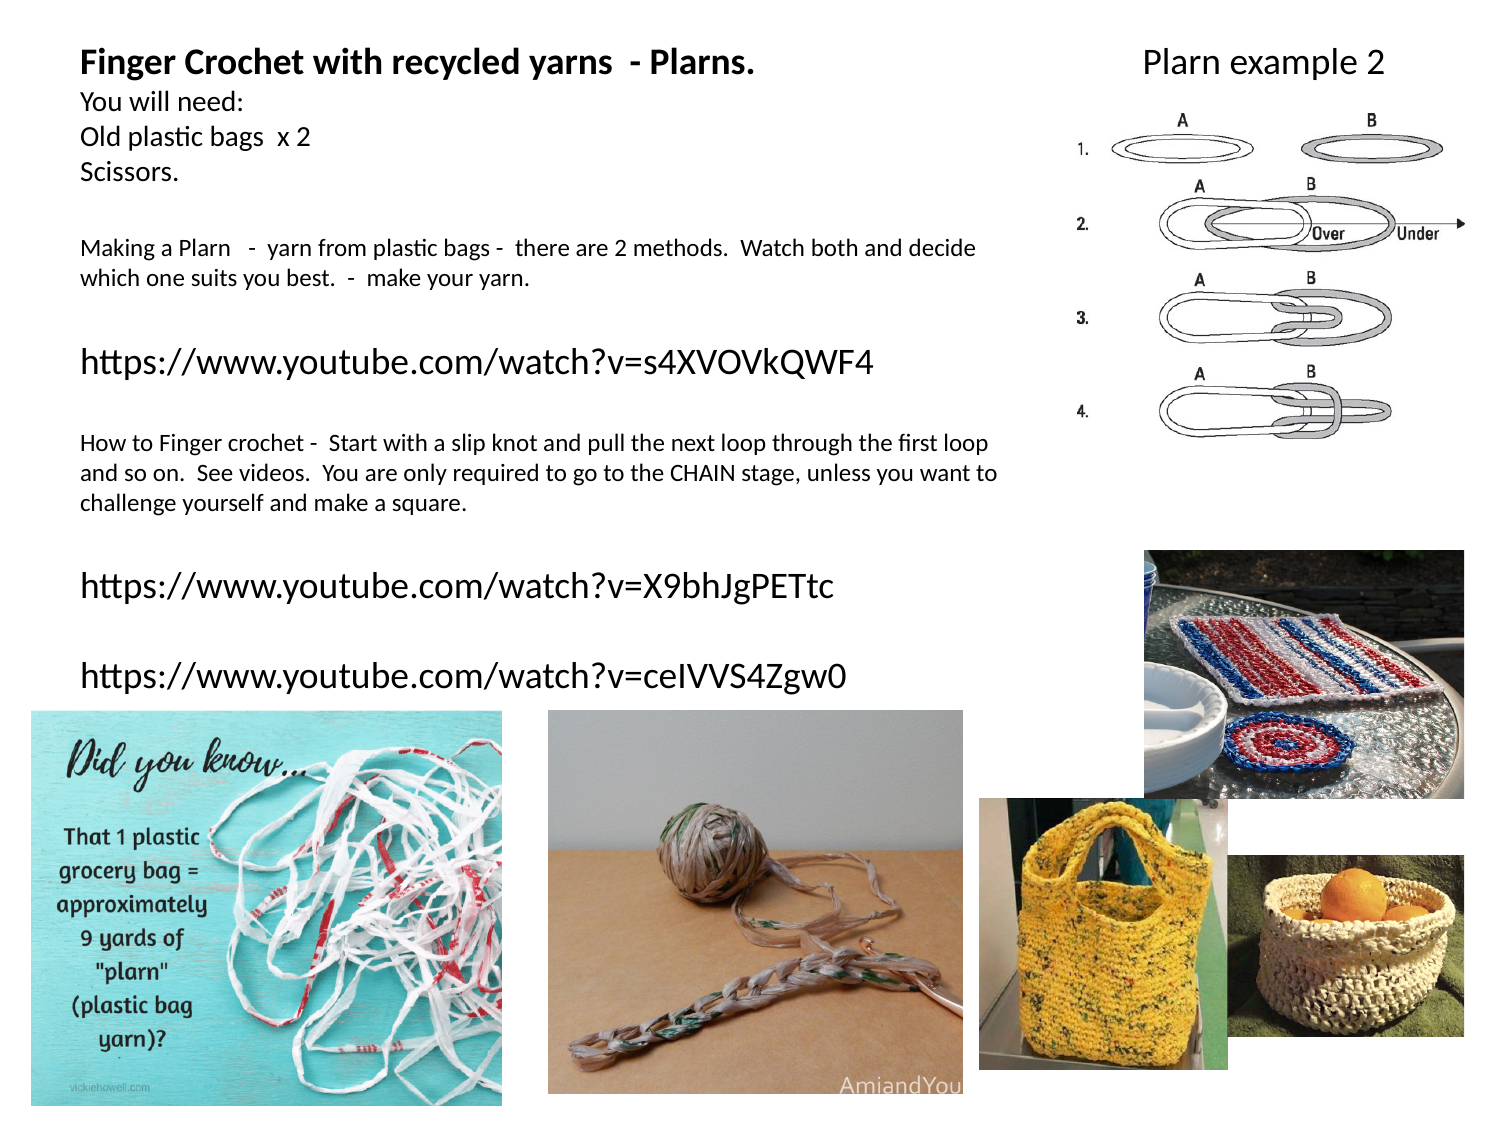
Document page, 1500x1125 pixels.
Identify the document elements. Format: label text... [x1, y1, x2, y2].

picture [979, 550, 1465, 1070]
picture [548, 710, 963, 1094]
picture [31, 710, 502, 1106]
picture [1077, 113, 1465, 439]
text_box Plarn example 2 [1127, 29, 1431, 91]
text_box Finger Crochet with recycled yarns - Plarns. You will need: Old plastic bags x 2 Scissors. Making a Plarn - yarn from plastic bags - there are 2 methods. Watch both and decide which one suits you best. - make your yarn. https://www.youtube.com/watch?v=s4XVOVkQWF4 How to Finger crochet - Start with a slip knot and pull the next loop through the first loop and so on. See videos. You are only required to go to the CHAIN stage, unless you want to challenge yourself and make a square. https://www.youtube.com/watch?v=X9bhJgPETtc https://www.youtube.com/watch?v=ceIVVS4Zgw0 [64, 29, 1032, 711]
